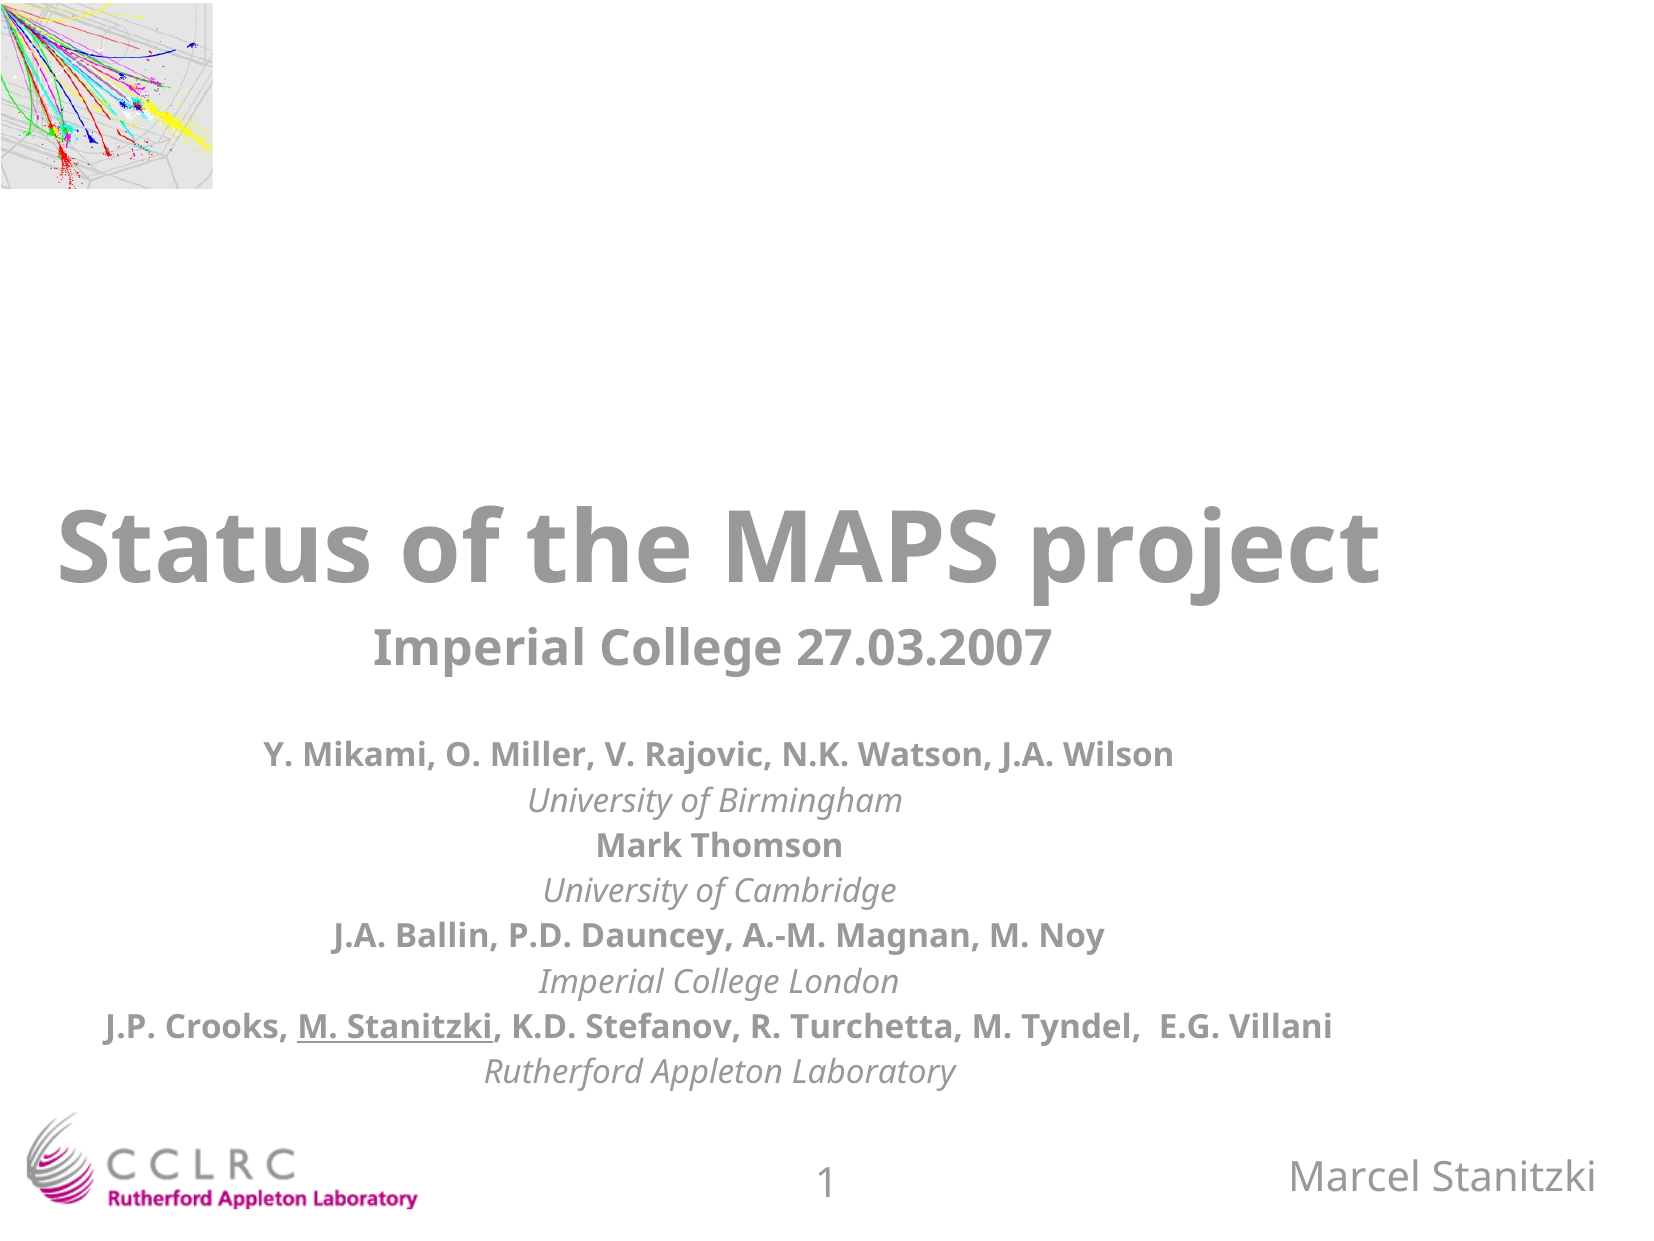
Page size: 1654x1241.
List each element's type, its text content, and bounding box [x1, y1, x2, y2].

text_box Status of the MAPS project Imperial College 27.03.2007 Y. Mikami, O. Miller, V. Rajovic, N.K. Watson, J.A. Wilson University of Birmingham Mark Thomson University of Cambridge J.A. Ballin, P.D. Dauncey, A.-M. Magnan, M. Noy Imperial College London J.P. Crooks, M. Stanitzki, K.D. Stefanov, R. Turchetta, M. Tyndel, E.G. Villani Rutherford Appleton Laboratory [41, 468, 1582, 1036]
picture [0, 3, 213, 189]
picture [19, 1110, 426, 1212]
